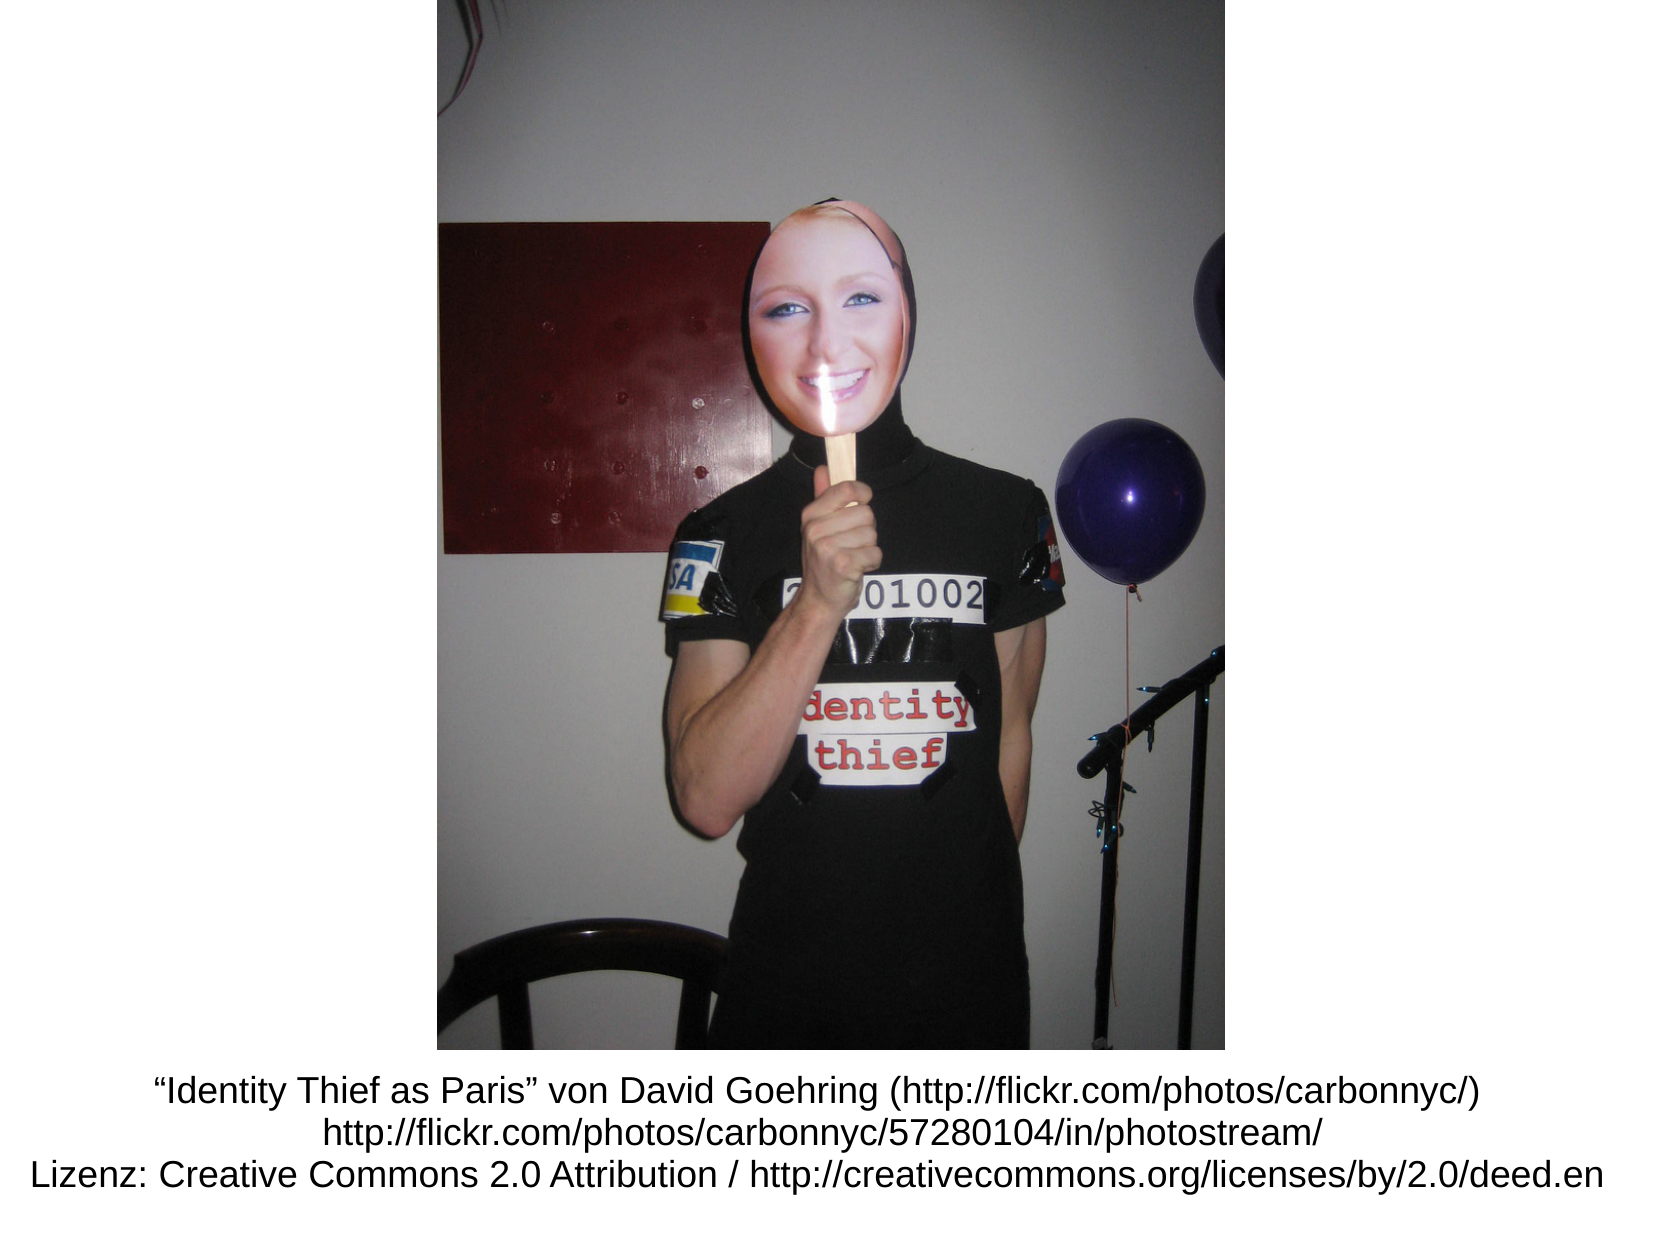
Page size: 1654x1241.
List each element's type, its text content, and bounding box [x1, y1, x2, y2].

picture [437, 0, 1225, 1050]
text_box “Identity Thief as Paris” von David Goehring (http://flickr.com/photos/carbonnyc/) http://flickr.com/photos/carbonnyc/57280104/in/photostream/ Lizenz: Creative Commons 2.0 Attribution / http://creativecommons.org/licenses/by/2.0/deed.en [15, 1061, 1631, 1241]
